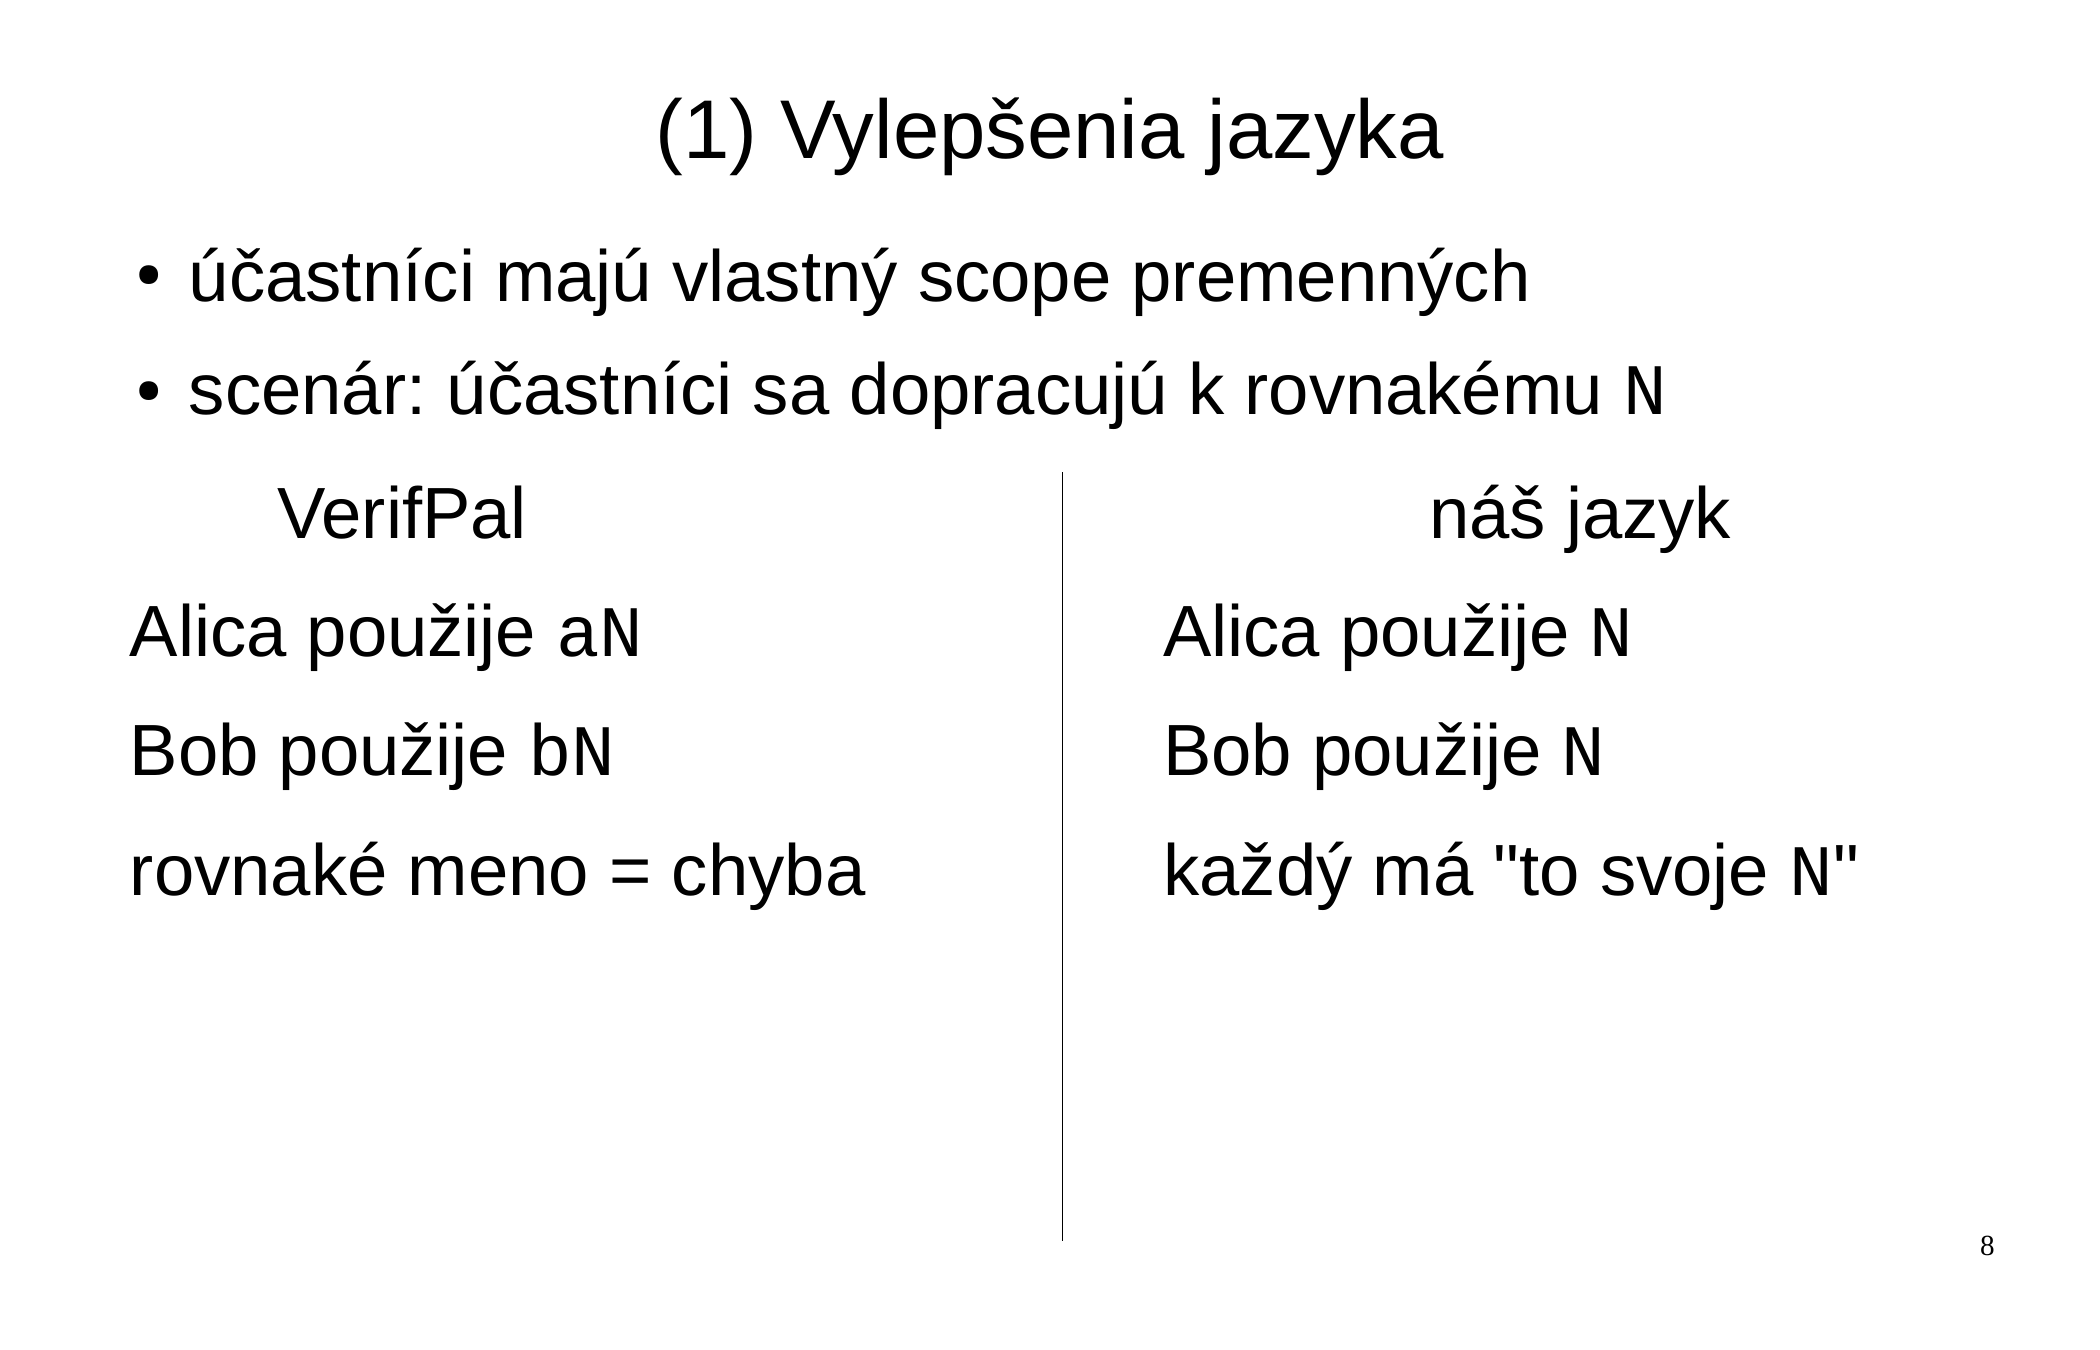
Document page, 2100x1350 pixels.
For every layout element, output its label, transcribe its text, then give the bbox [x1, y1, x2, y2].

list Alica použije N Bob použije N každý má "to svoje N" [1092, 590, 2067, 1325]
list Alica použije aN Bob použije bN rovnaké meno = chyba [59, 590, 1034, 1123]
list náš jazyk [1358, 472, 1949, 590]
list účastníci majú vlastný scope premenných scenár: účastníci sa dopracujú k rovnakému N [118, 236, 2008, 437]
title (1) Vylepšenia jazyka [105, 53, 1996, 207]
list VerifPal [206, 472, 798, 591]
